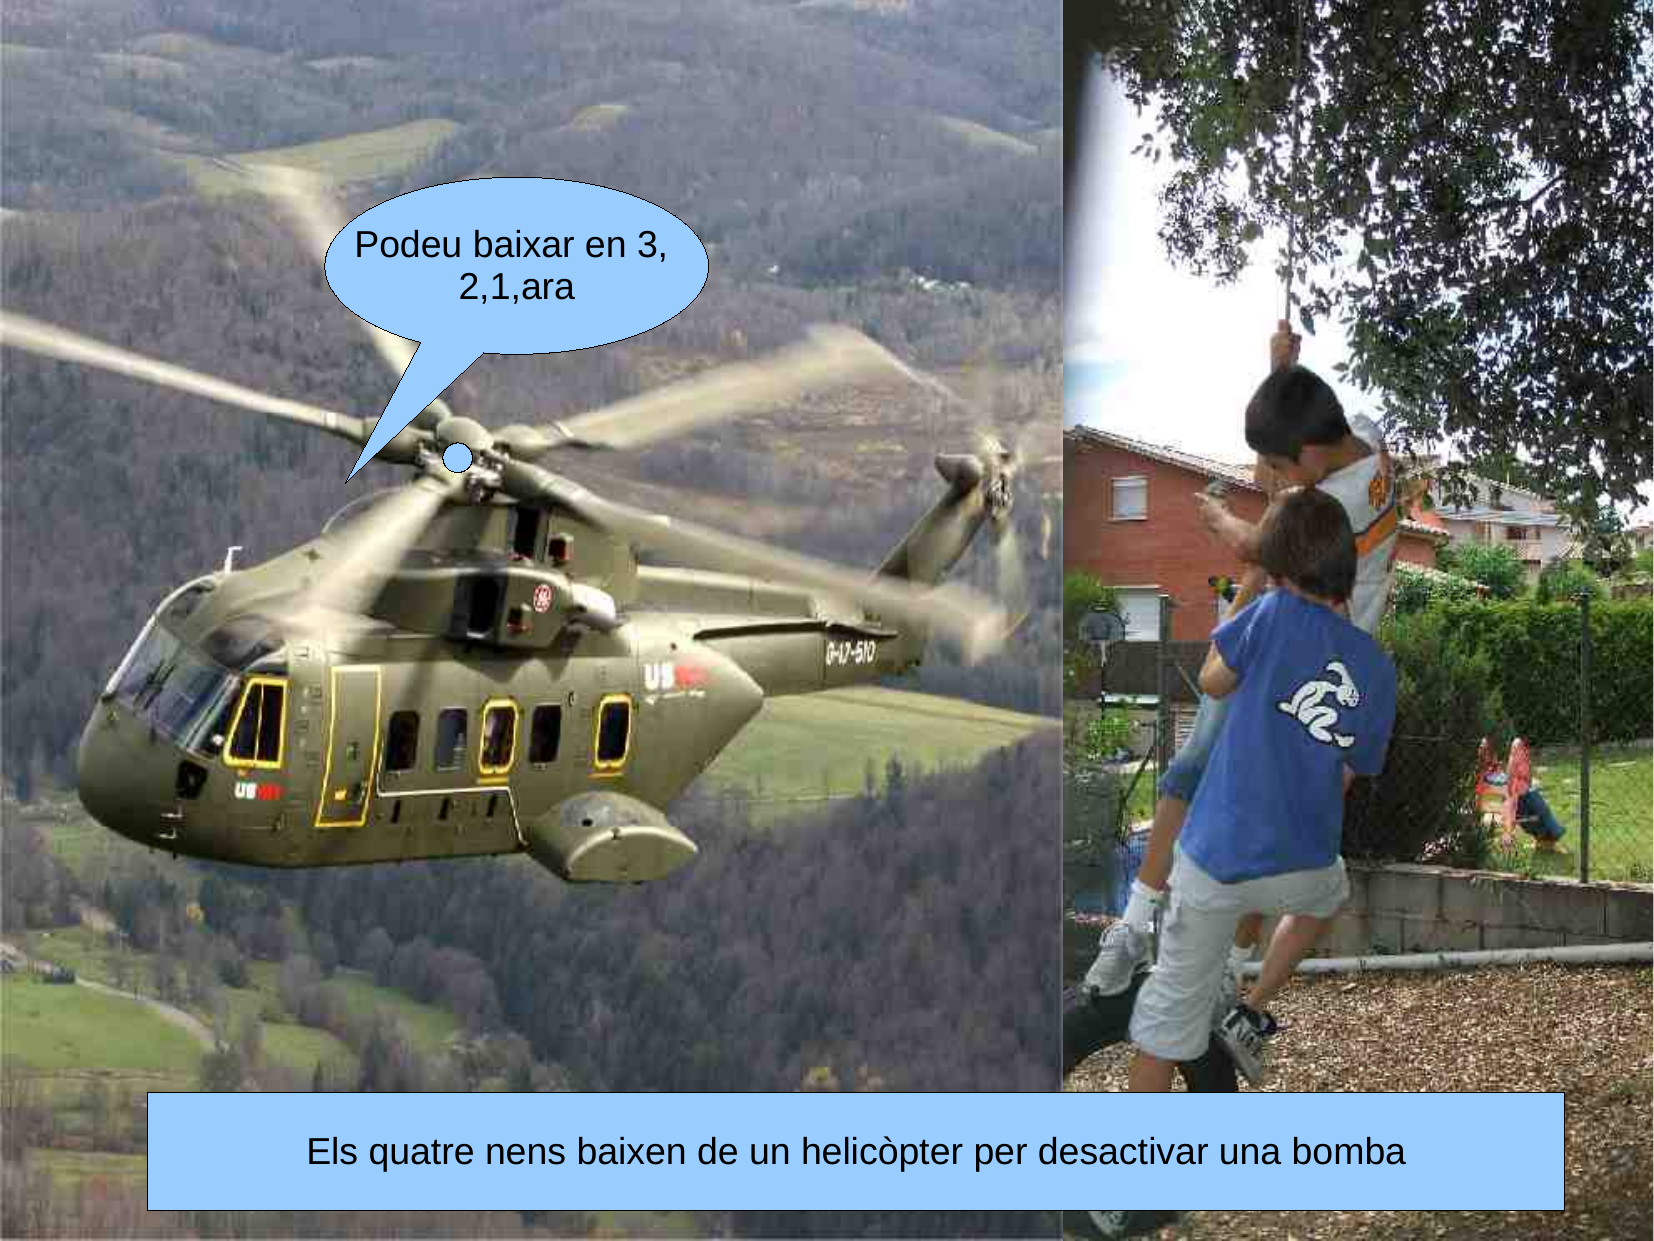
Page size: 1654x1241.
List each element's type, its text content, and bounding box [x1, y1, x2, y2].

text_box [442, 442, 473, 473]
text_box Podeu baixar en 3, 2,1,ara [324, 177, 709, 484]
text_box Els quatre nens baixen de un helicòpter per desactivar una bomba [147, 1092, 1565, 1211]
picture [0, 0, 1654, 1241]
